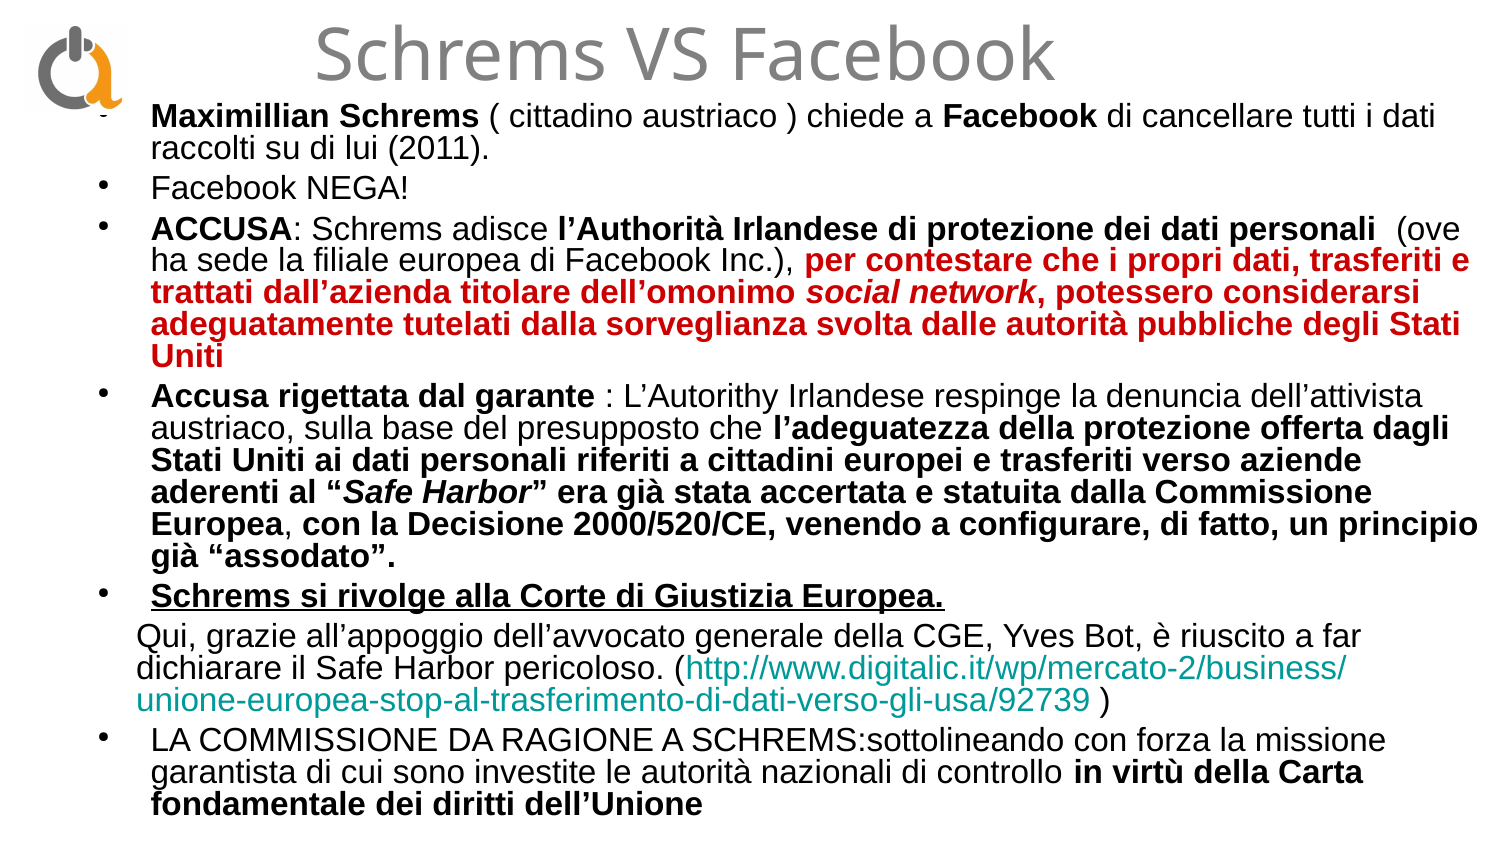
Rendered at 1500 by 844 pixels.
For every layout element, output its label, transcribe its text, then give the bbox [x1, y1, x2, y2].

picture [23, 23, 129, 116]
list Maximillian Schrems ( cittadino austriaco ) chiede a Facebook di cancellare tutti i dati raccolti su di lui (2011). Facebook NEGA! ACCUSA: Schrems adisce l’Authorità Irlandese di protezione dei dati personali (ove ha sede la filiale europea di Facebook Inc.), per contestare che i propri dati, trasferiti e trattati dall’azienda titolare dell’omonimo social network, potessero considerarsi adeguatamente tutelati dalla sorveglianza svolta dalle autorità pubbliche degli Stati Uniti Accusa rigettata dal garante : L’Autorithy Irlandese respinge la denuncia dell’attivista austriaco, sulla base del presupposto che l’adeguatezza della protezione offerta dagli Stati Uniti ai dati personali riferiti a cittadini europei e trasferiti verso aziende aderenti al “Safe Harbor” era già stata accertata e statuita dalla Commissione Europea, con la Decisione 2000/520/CE, venendo a configurare, di fatto, un principio già “assodato”. Schrems si rivolge alla Corte di Giustizia Europea. Qui, grazie all’appoggio dell’avvocato generale della CGE, Yves Bot, è riuscito a far dichiarare il Safe Harbor pericoloso. (http://www.digitalic.it/wp/mercato-2/business/unione-europea-stop-al-trasferimento-di-dati-verso-gli-usa/92739 ) LA COMMISSIONE DA RAGIONE A SCHREMS:sottolineando con forza la missione garantista di cui sono investite le autorità nazionali di controllo in virtù della Carta fondamentale dei diritti dell’Unione [64, 94, 1500, 786]
title Schrems VS Facebook [263, 11, 1288, 90]
